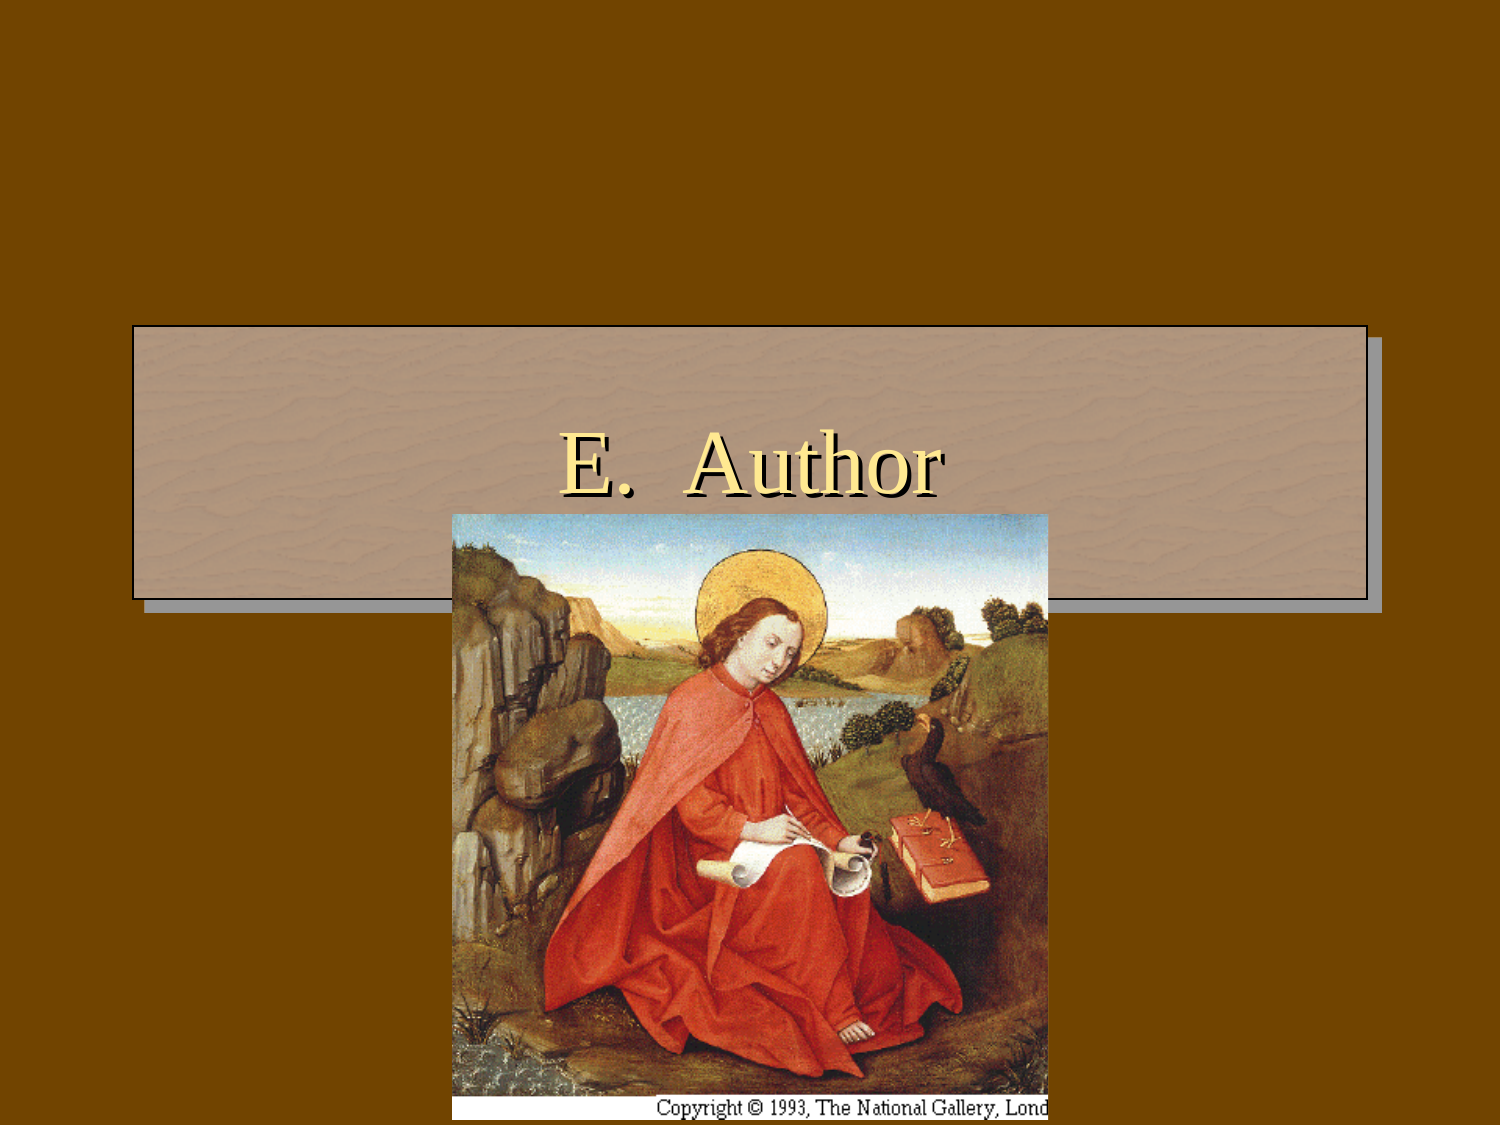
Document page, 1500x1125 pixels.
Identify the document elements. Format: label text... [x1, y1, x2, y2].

title E. Author [150, 337, 1351, 588]
picture [134, 327, 1366, 1120]
